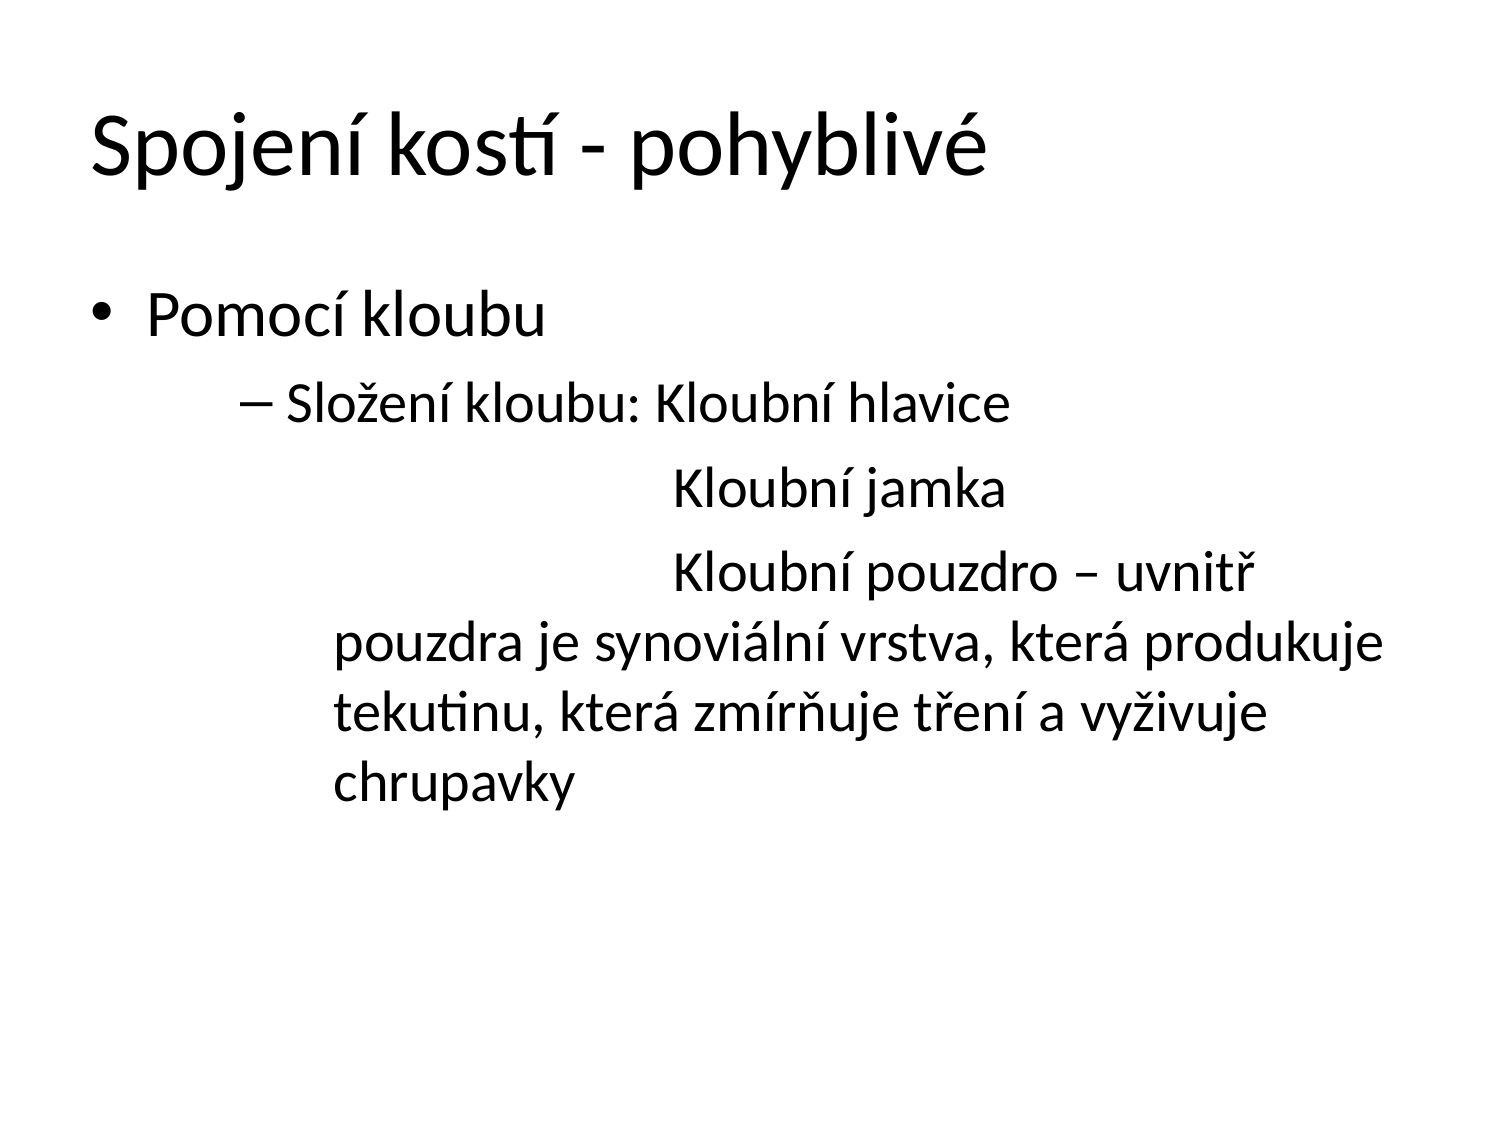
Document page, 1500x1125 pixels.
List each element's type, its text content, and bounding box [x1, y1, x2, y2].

list Pomocí kloubu Složení kloubu: Kloubní hlavice Kloubní jamka Kloubní pouzdro – uvnitř pouzdra je synoviální vrstva, která produkuje tekutinu, která zmírňuje tření a vyživuje chrupavky [75, 262, 1426, 1005]
title Spojení kostí - pohyblivé [75, 45, 1426, 233]
